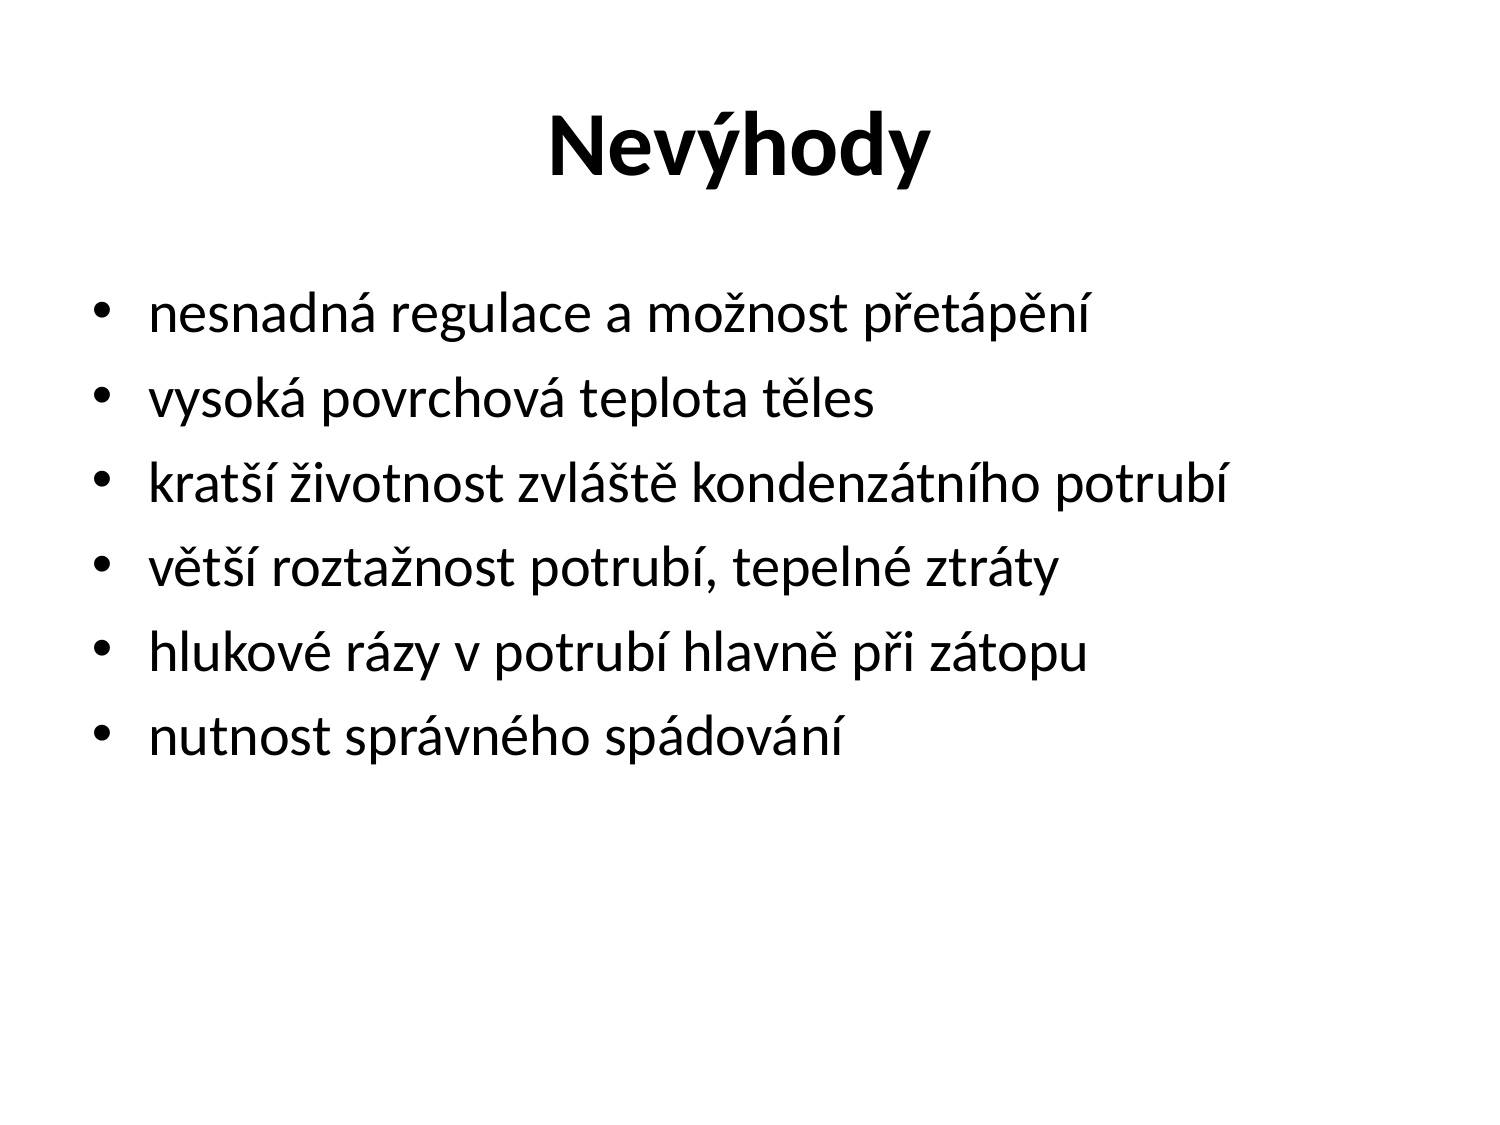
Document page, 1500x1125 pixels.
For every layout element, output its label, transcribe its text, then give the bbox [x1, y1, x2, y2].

title Nevýhody [75, 45, 1426, 233]
list nesnadná regulace a možnost přetápění vysoká povrchová teplota těles kratší životnost zvláště kondenzátního potrubí větší roztažnost potrubí, tepelné ztráty hlukové rázy v potrubí hlavně při zátopu nutnost správného spádování [76, 267, 1427, 1065]
